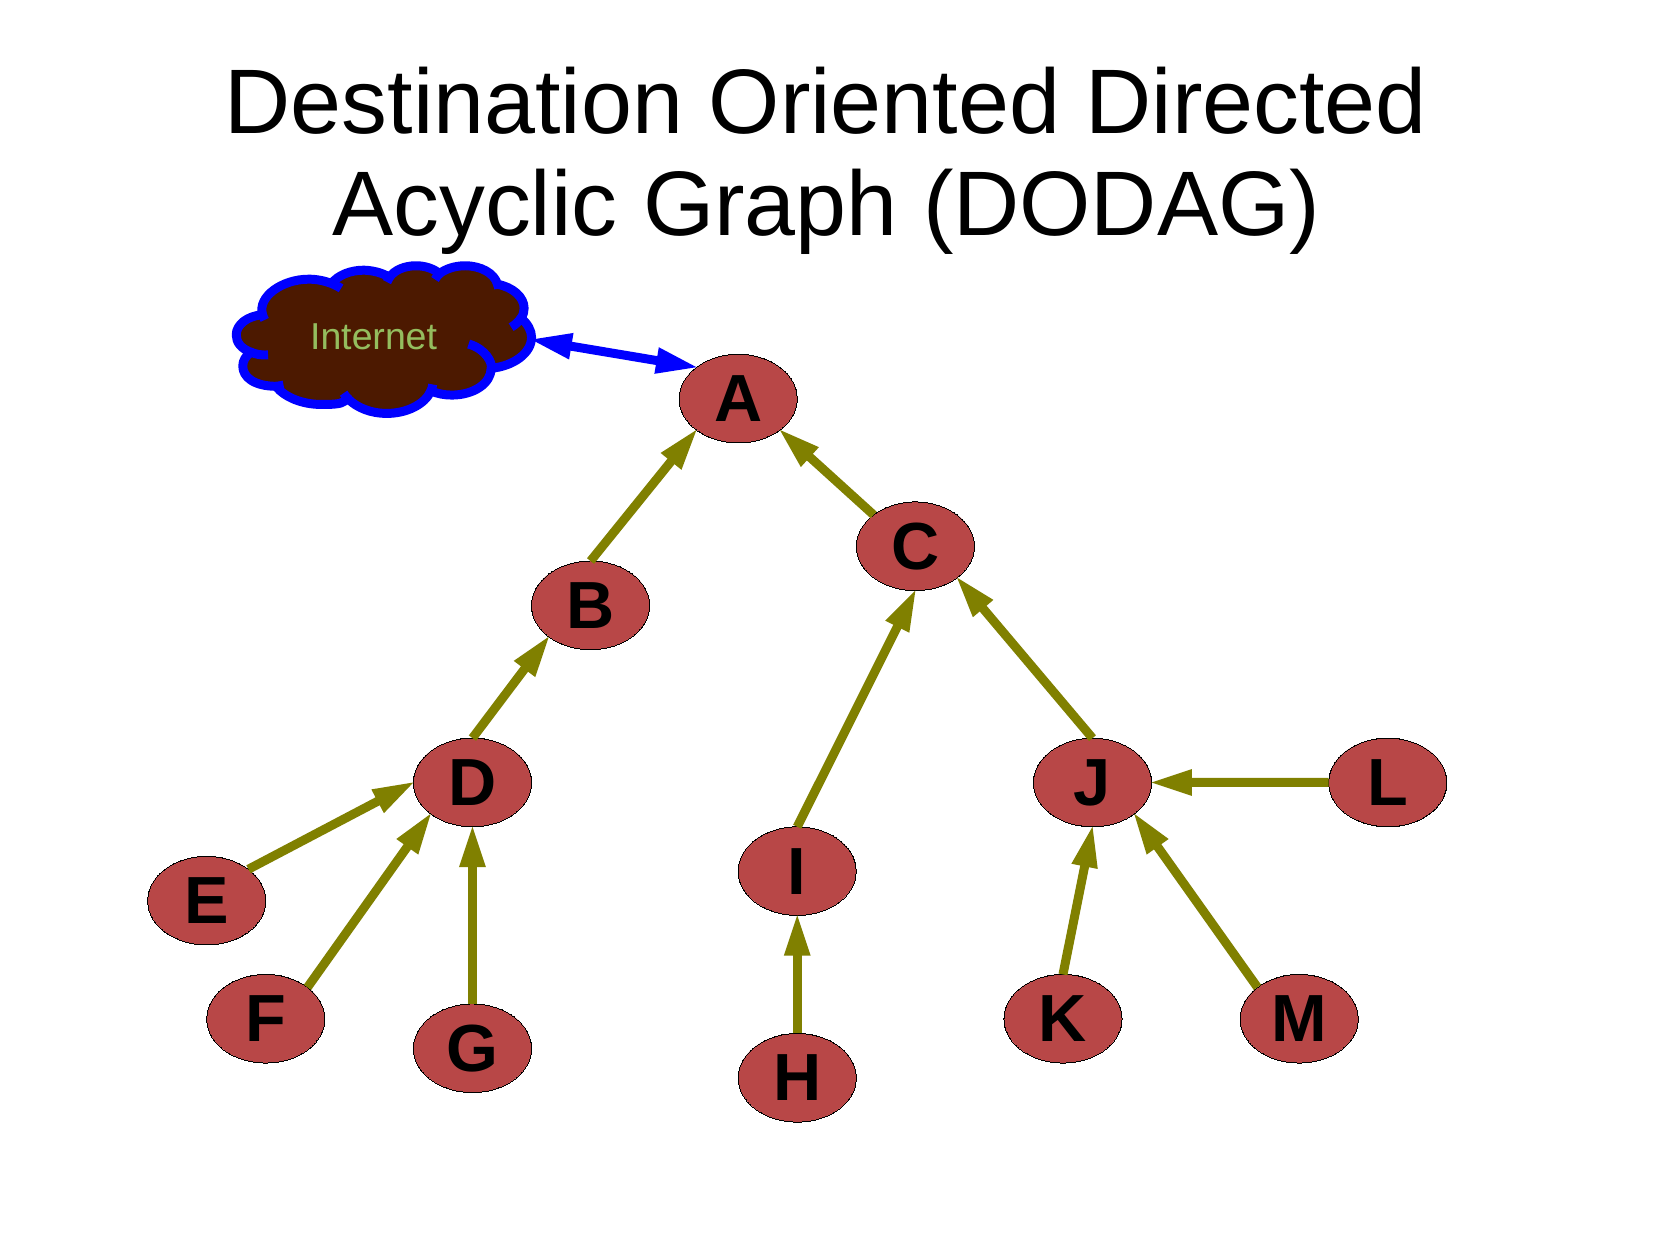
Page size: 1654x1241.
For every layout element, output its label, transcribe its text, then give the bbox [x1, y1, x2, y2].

text_box D [413, 738, 532, 827]
text_box B [531, 561, 650, 650]
text_box I [738, 826, 857, 916]
text_box H [738, 1033, 857, 1123]
text_box Internet [236, 265, 532, 414]
title Destination Oriented Directed Acyclic Graph (DODAG) [82, 49, 1571, 257]
text_box K [1003, 974, 1123, 1064]
text_box C [856, 501, 975, 591]
text_box E [147, 856, 266, 945]
text_box G [413, 1004, 532, 1093]
text_box M [1240, 974, 1359, 1064]
text_box L [1329, 738, 1447, 827]
text_box F [206, 974, 325, 1064]
text_box A [679, 354, 798, 443]
text_box J [1033, 738, 1152, 827]
